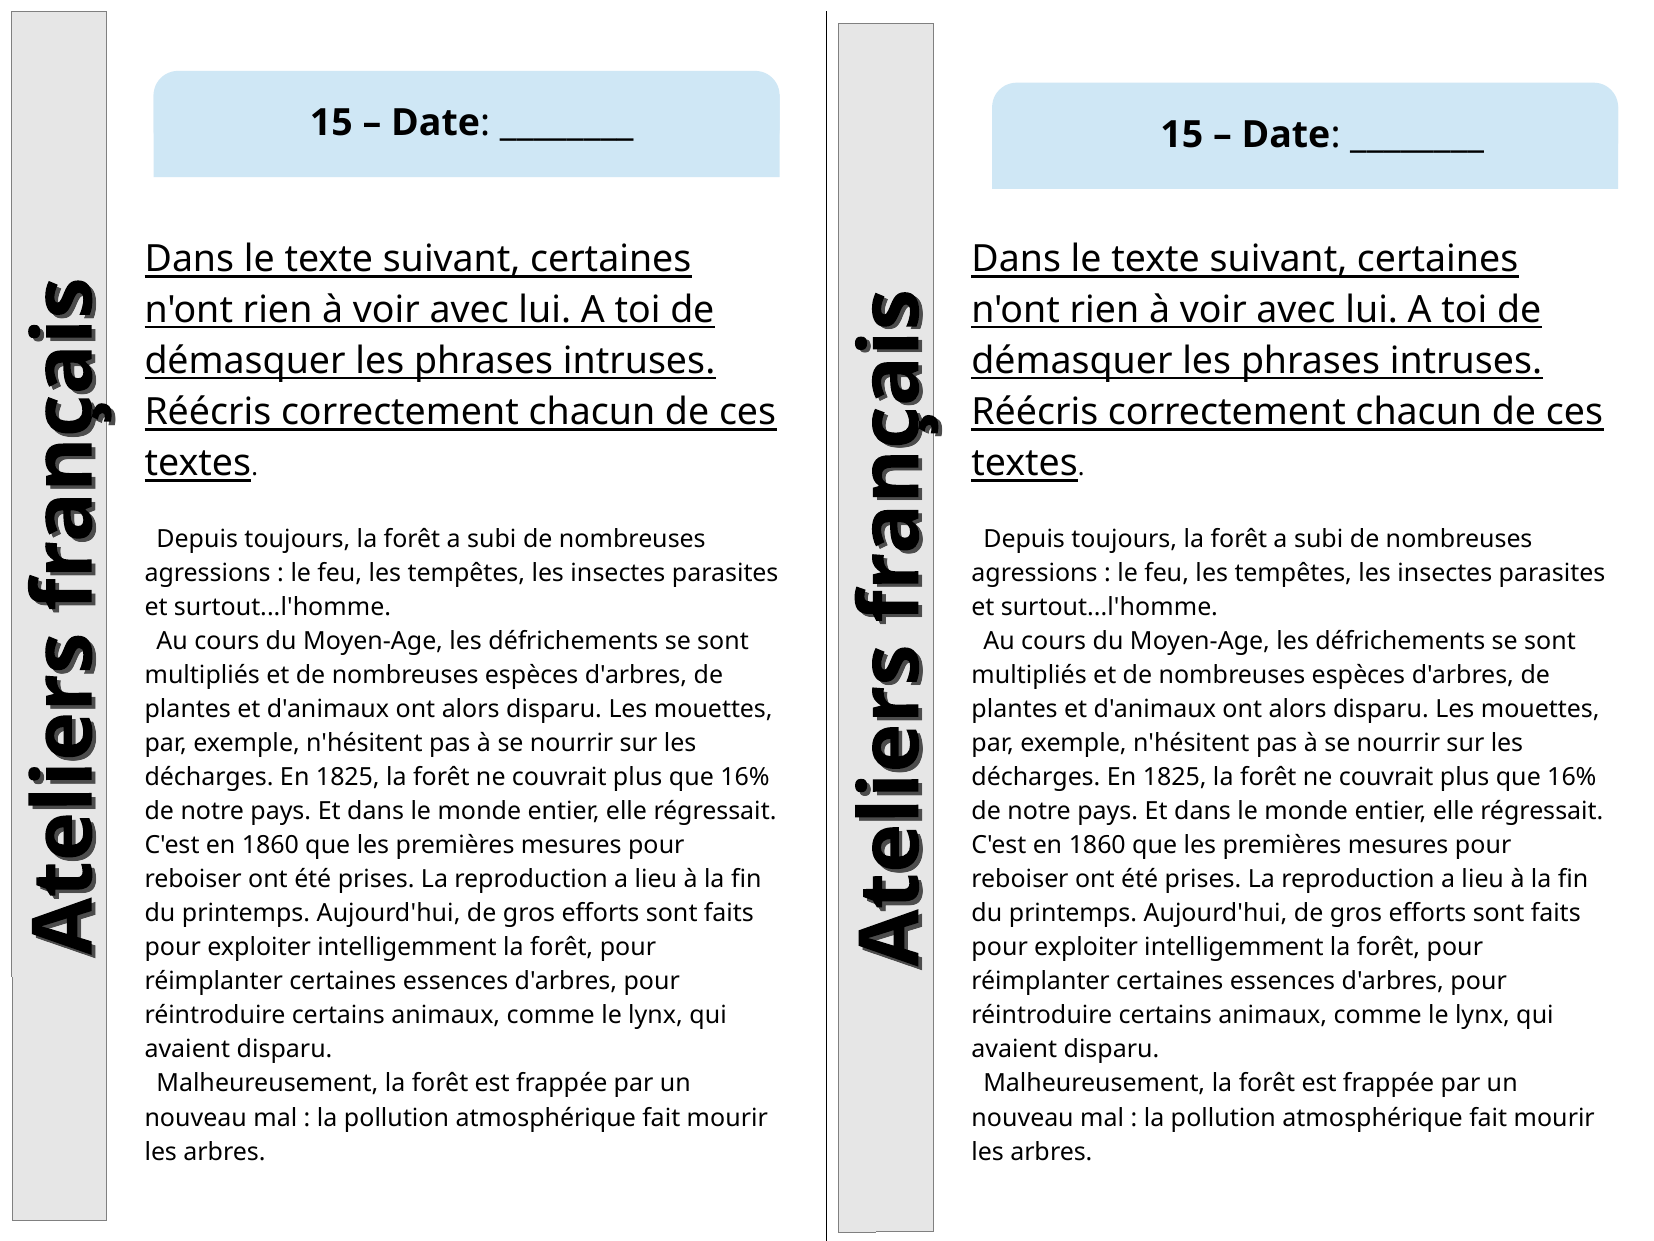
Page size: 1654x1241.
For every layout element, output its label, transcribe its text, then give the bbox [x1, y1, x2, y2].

text_box 15 – Date: ________ [1145, 100, 1536, 178]
text_box 15 – Date: ________ [295, 88, 686, 166]
text_box Dans le texte suivant, certaines n'ont rien à voir avec lui. A toi de démasquer les phrases intruses. Réécris correctement chacun de ces textes. Depuis toujours, la forêt a subi de nombreuses agressions : le feu, les tempêtes, les insectes parasites et surtout...l'homme. Au cours du Moyen-Age, les défrichements se sont multipliés et de nombreuses espèces d'arbres, de plantes et d'animaux ont alors disparu. Les mouettes, par, exemple, n'hésitent pas à se nourrir sur les décharges. En 1825, la forêt ne couvrait plus que 16% de notre pays. Et dans le monde entier, elle régressait. C'est en 1860 que les premières mesures pour reboiser ont été prises. La reproduction a lieu à la fin du printemps. Aujourd'hui, de gros efforts sont faits pour exploiter intelligemment la forêt, pour réimplanter certaines essences d'arbres, pour réintroduire certains animaux, comme le lynx, qui avaient disparu. Malheureusement, la forêt est frappée par un nouveau mal : la pollution atmosphérique fait mourir les arbres. [956, 224, 1630, 1132]
text_box Ateliers français [11, 11, 107, 1221]
text_box [992, 82, 1619, 189]
text_box [153, 70, 780, 178]
text_box Ateliers français [838, 23, 934, 1233]
text_box Dans le texte suivant, certaines n'ont rien à voir avec lui. A toi de démasquer les phrases intruses. Réécris correctement chacun de ces textes. Depuis toujours, la forêt a subi de nombreuses agressions : le feu, les tempêtes, les insectes parasites et surtout...l'homme. Au cours du Moyen-Age, les défrichements se sont multipliés et de nombreuses espèces d'arbres, de plantes et d'animaux ont alors disparu. Les mouettes, par, exemple, n'hésitent pas à se nourrir sur les décharges. En 1825, la forêt ne couvrait plus que 16% de notre pays. Et dans le monde entier, elle régressait. C'est en 1860 que les premières mesures pour reboiser ont été prises. La reproduction a lieu à la fin du printemps. Aujourd'hui, de gros efforts sont faits pour exploiter intelligemment la forêt, pour réimplanter certaines essences d'arbres, pour réintroduire certains animaux, comme le lynx, qui avaient disparu. Malheureusement, la forêt est frappée par un nouveau mal : la pollution atmosphérique fait mourir les arbres. [129, 224, 804, 1132]
